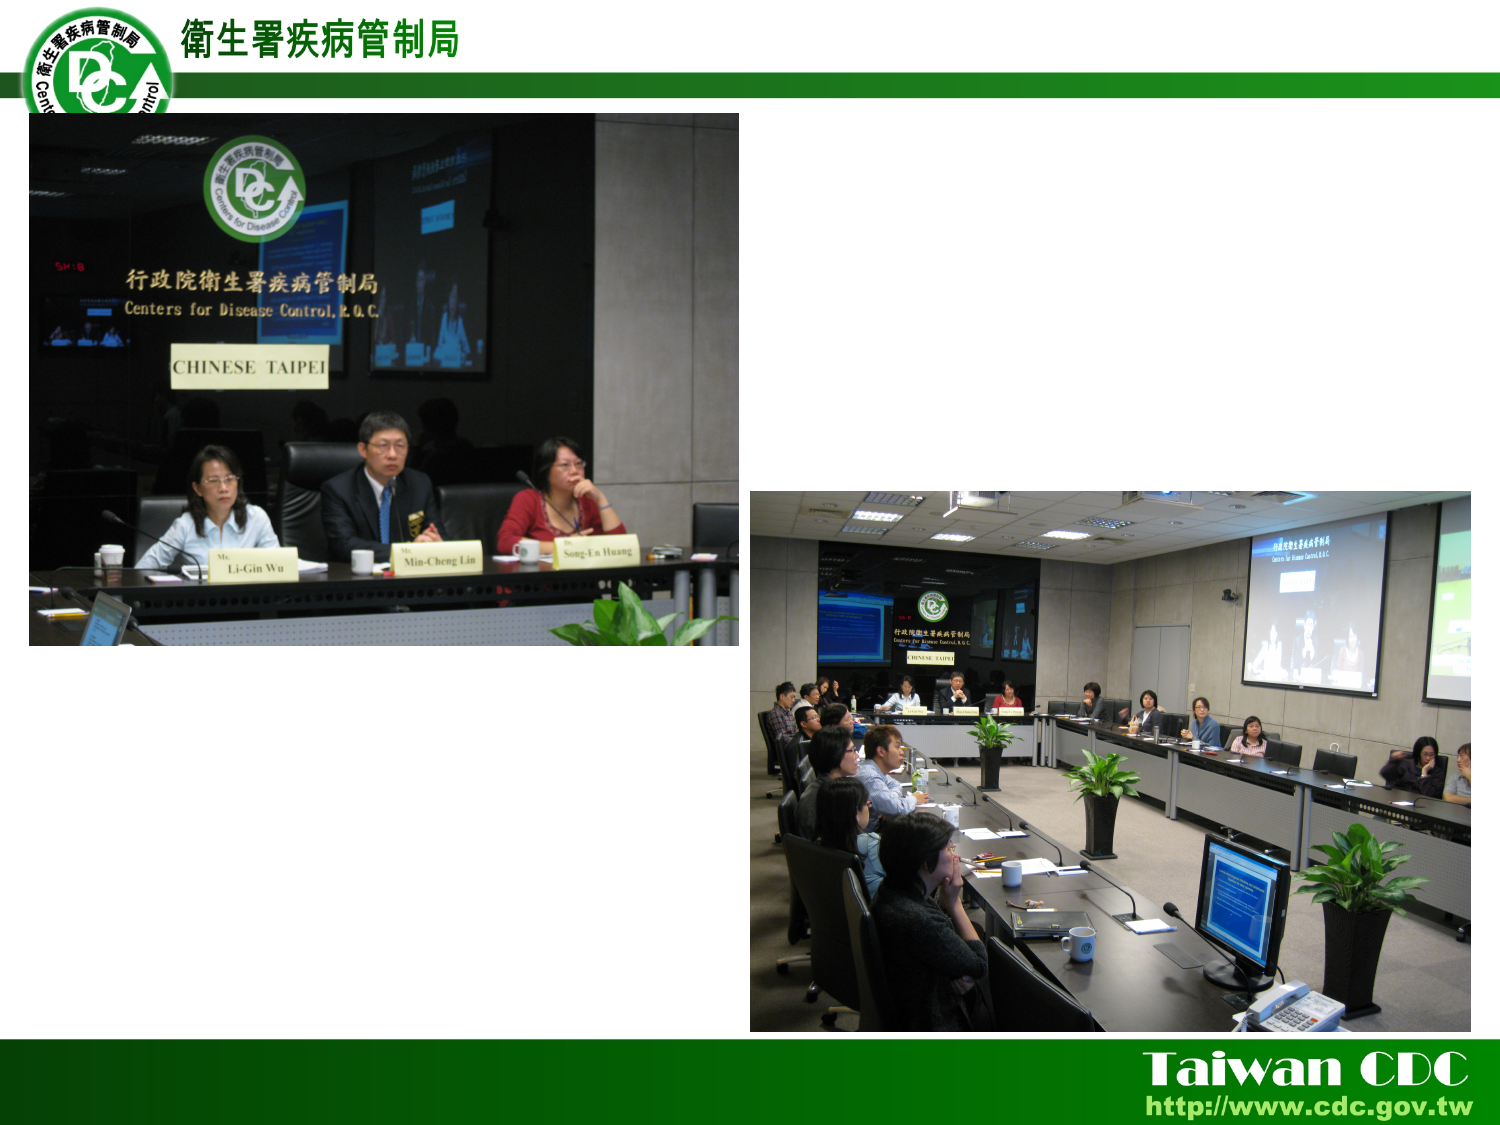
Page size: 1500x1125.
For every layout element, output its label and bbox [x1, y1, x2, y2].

picture [750, 491, 1471, 1033]
picture [29, 113, 739, 646]
